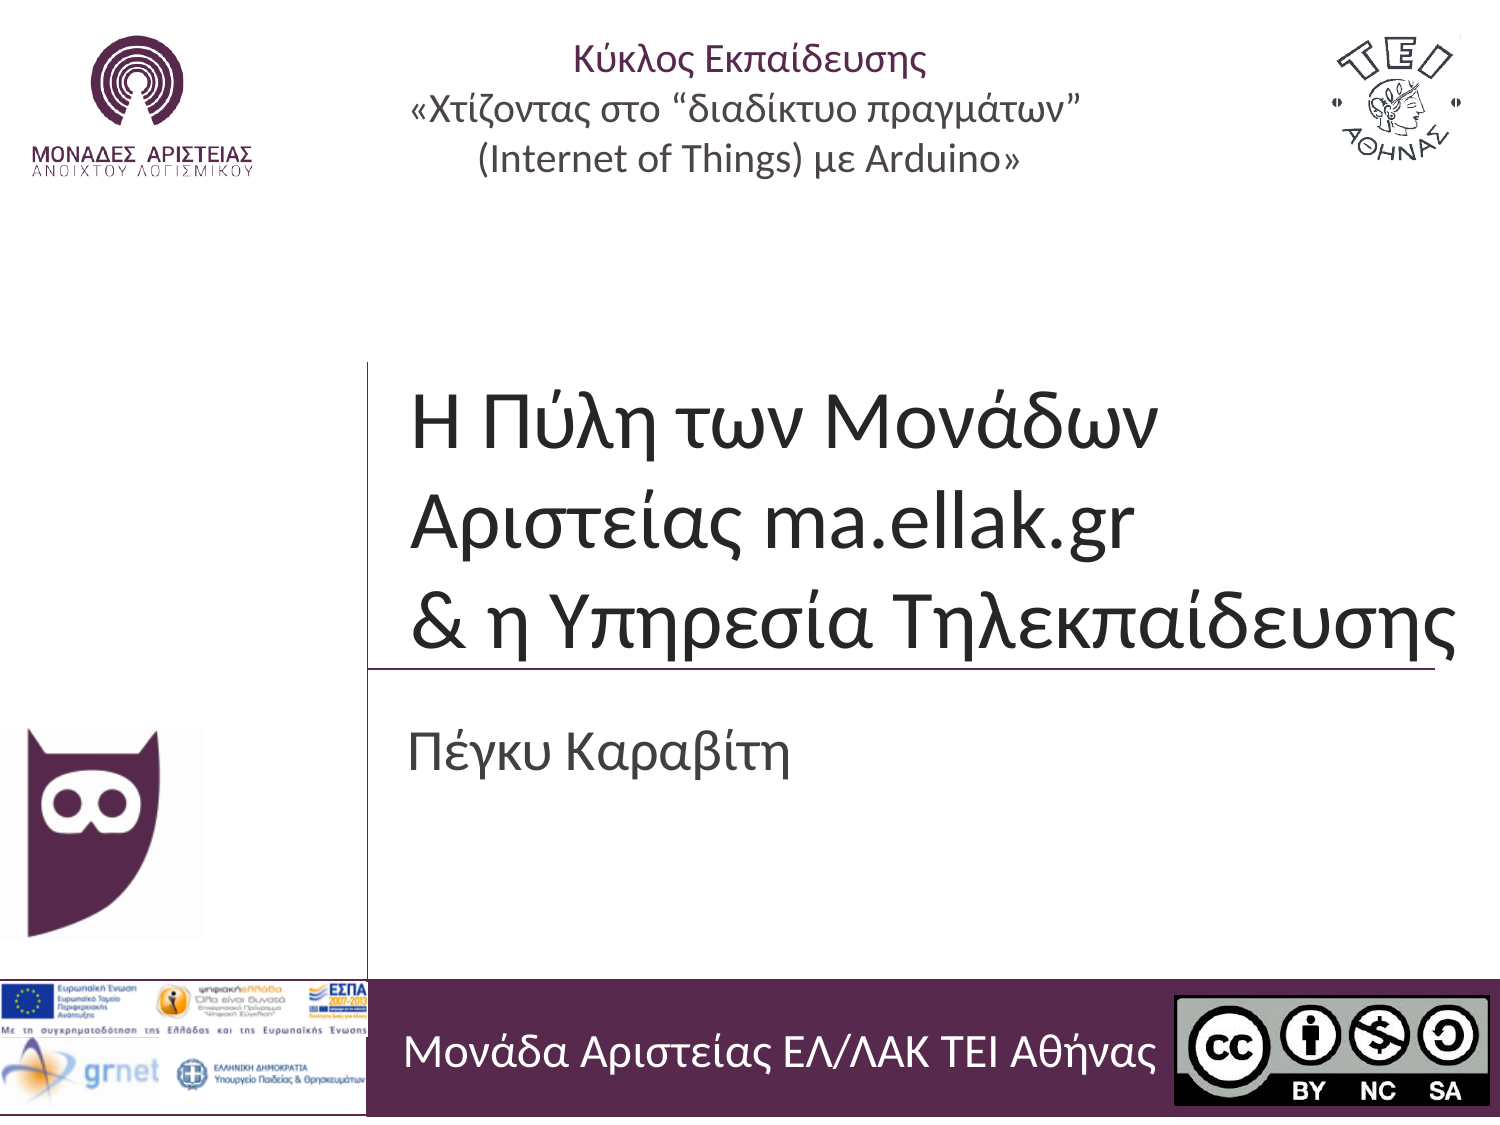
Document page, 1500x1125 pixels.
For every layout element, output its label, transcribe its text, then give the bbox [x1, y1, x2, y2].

subtitle Μονάδα Αριστείας ΕΛ/ΛΑΚ ΤΕΙ Αθήνας [387, 992, 1488, 1105]
picture [0, 727, 204, 939]
picture [1174, 995, 1490, 1106]
text_box Πέγκυ Καραβίτη [392, 704, 1455, 963]
text_box Κύκλος Εκπαίδευσης «Χτίζοντας στο “διαδίκτυο πραγμάτων” (Internet of Things) με Arduino» [280, 22, 1220, 190]
picture [0, 982, 368, 1113]
picture [31, 36, 253, 177]
picture [1331, 35, 1461, 167]
title Η Πύλη των Μονάδων Αριστείας ma.ellak.gr & η Υπηρεσία Τηλεκπαίδευσης [395, 357, 1500, 658]
picture [175, 1057, 366, 1092]
